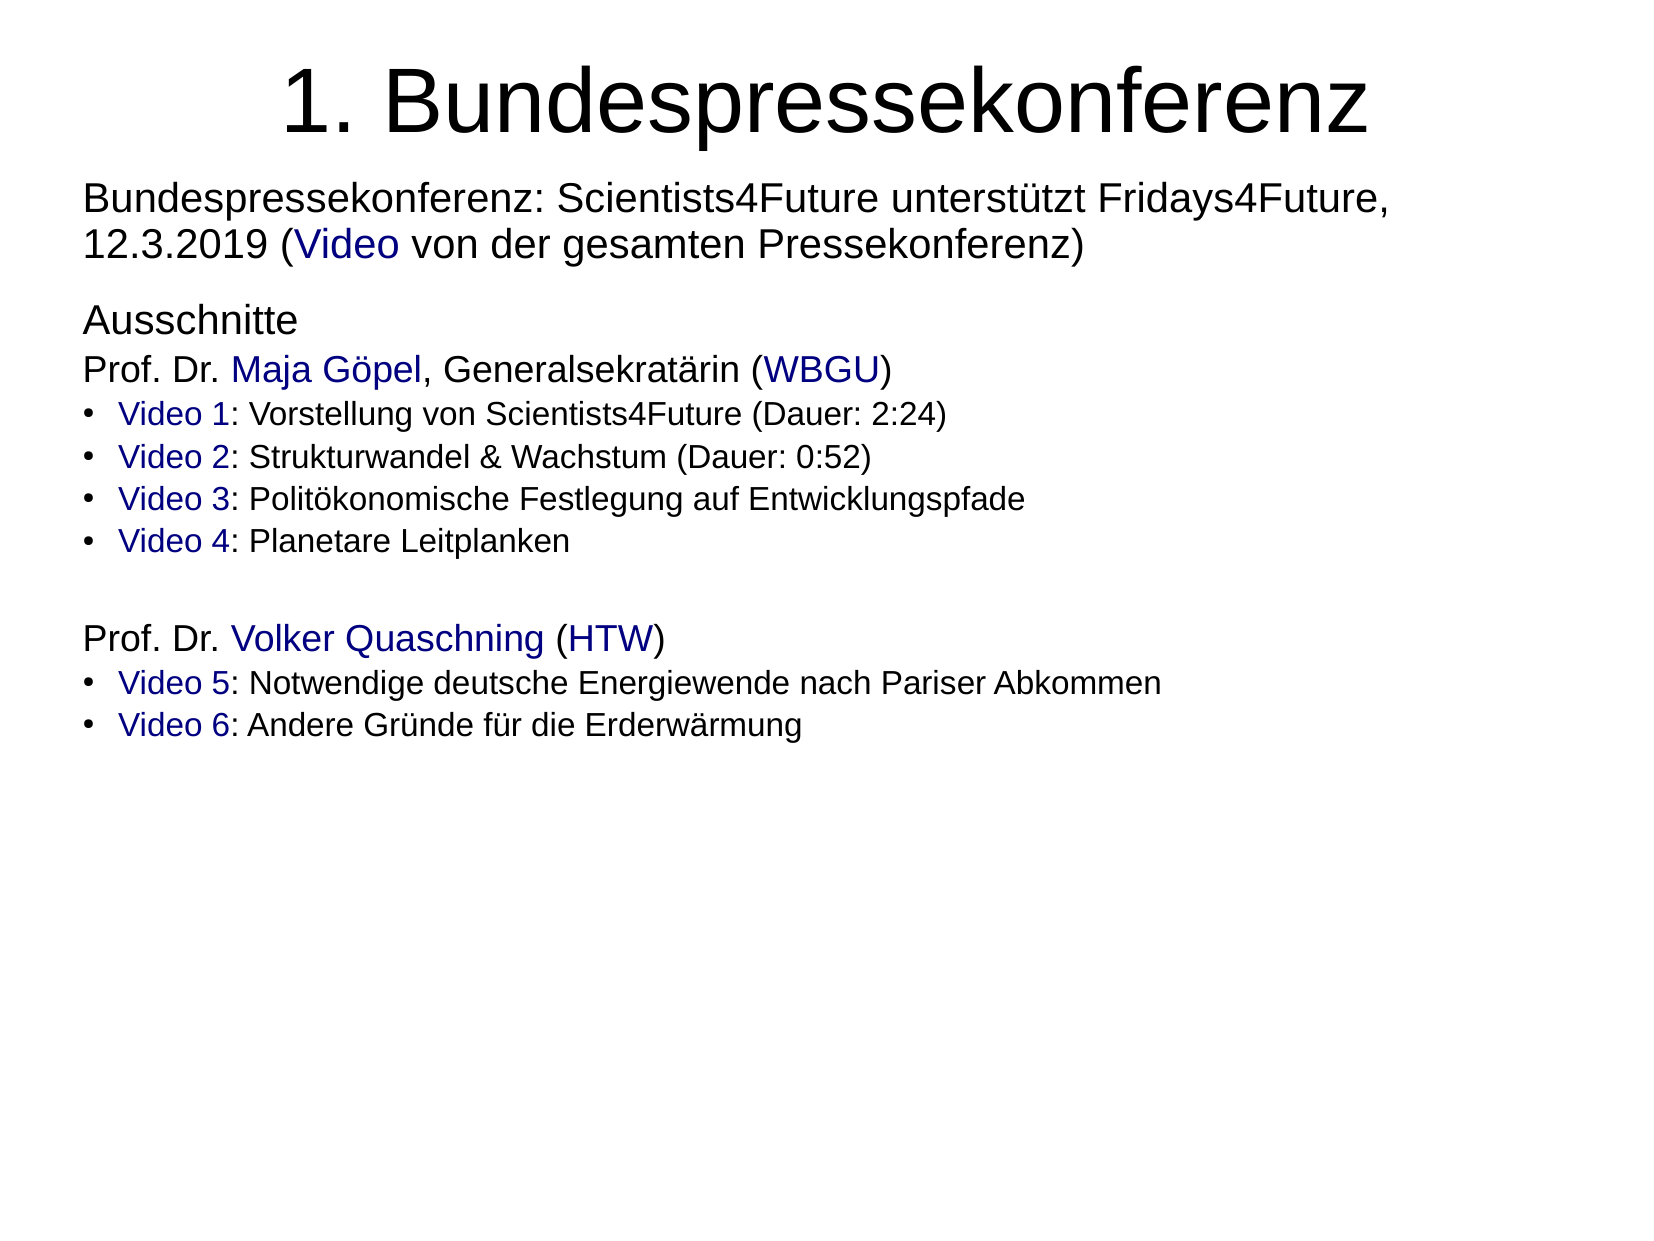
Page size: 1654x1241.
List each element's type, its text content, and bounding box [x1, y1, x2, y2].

title 1. Bundespressekonferenz [82, 49, 1571, 174]
list Bundespressekonferenz: Scientists4Future unterstützt Fridays4Future, 12.3.2019 (Video von der gesamten Pressekonferenz) Ausschnitte Prof. Dr. Maja Göpel, Generalsekratärin (WBGU) Video 1: Vorstellung von Scientists4Future (Dauer: 2:24) Video 2: Strukturwandel & Wachstum (Dauer: 0:52) Video 3: Politökonomische Festlegung auf Entwicklungspfade Video 4: Planetare Leitplanken Prof. Dr. Volker Quaschning (HTW) Video 5: Notwendige deutsche Energiewende nach Pariser Abkommen Video 6: Andere Gründe für die Erderwärmung [82, 174, 1571, 993]
